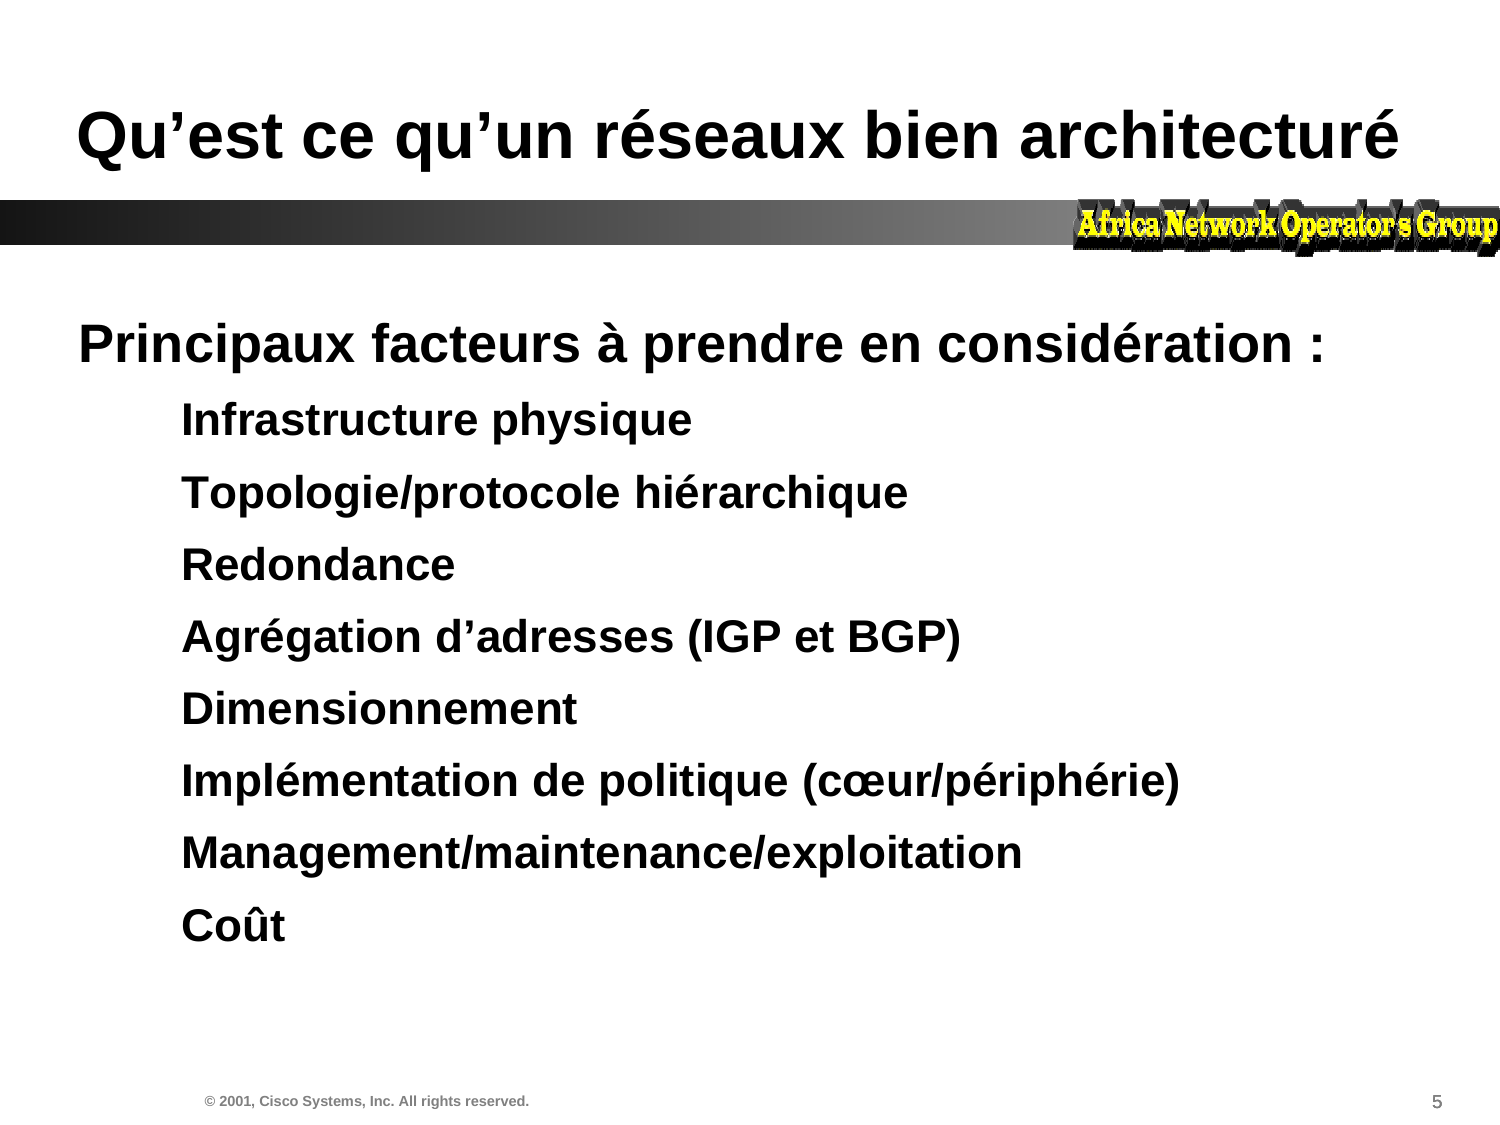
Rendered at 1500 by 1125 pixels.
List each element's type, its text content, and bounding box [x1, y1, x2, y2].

picture [1070, 180, 1500, 275]
title Qu’est ce qu’un réseaux bien architecturé [62, 41, 1446, 180]
list Principaux facteurs à prendre en considération : Infrastructure physique Topologie/protocole hiérarchique Redondance Agrégation d’adresses (IGP et BGP) Dimensionnement Implémentation de politique (cœur/périphérie) Management/maintenance/exploitation Coût [43, 286, 1458, 985]
